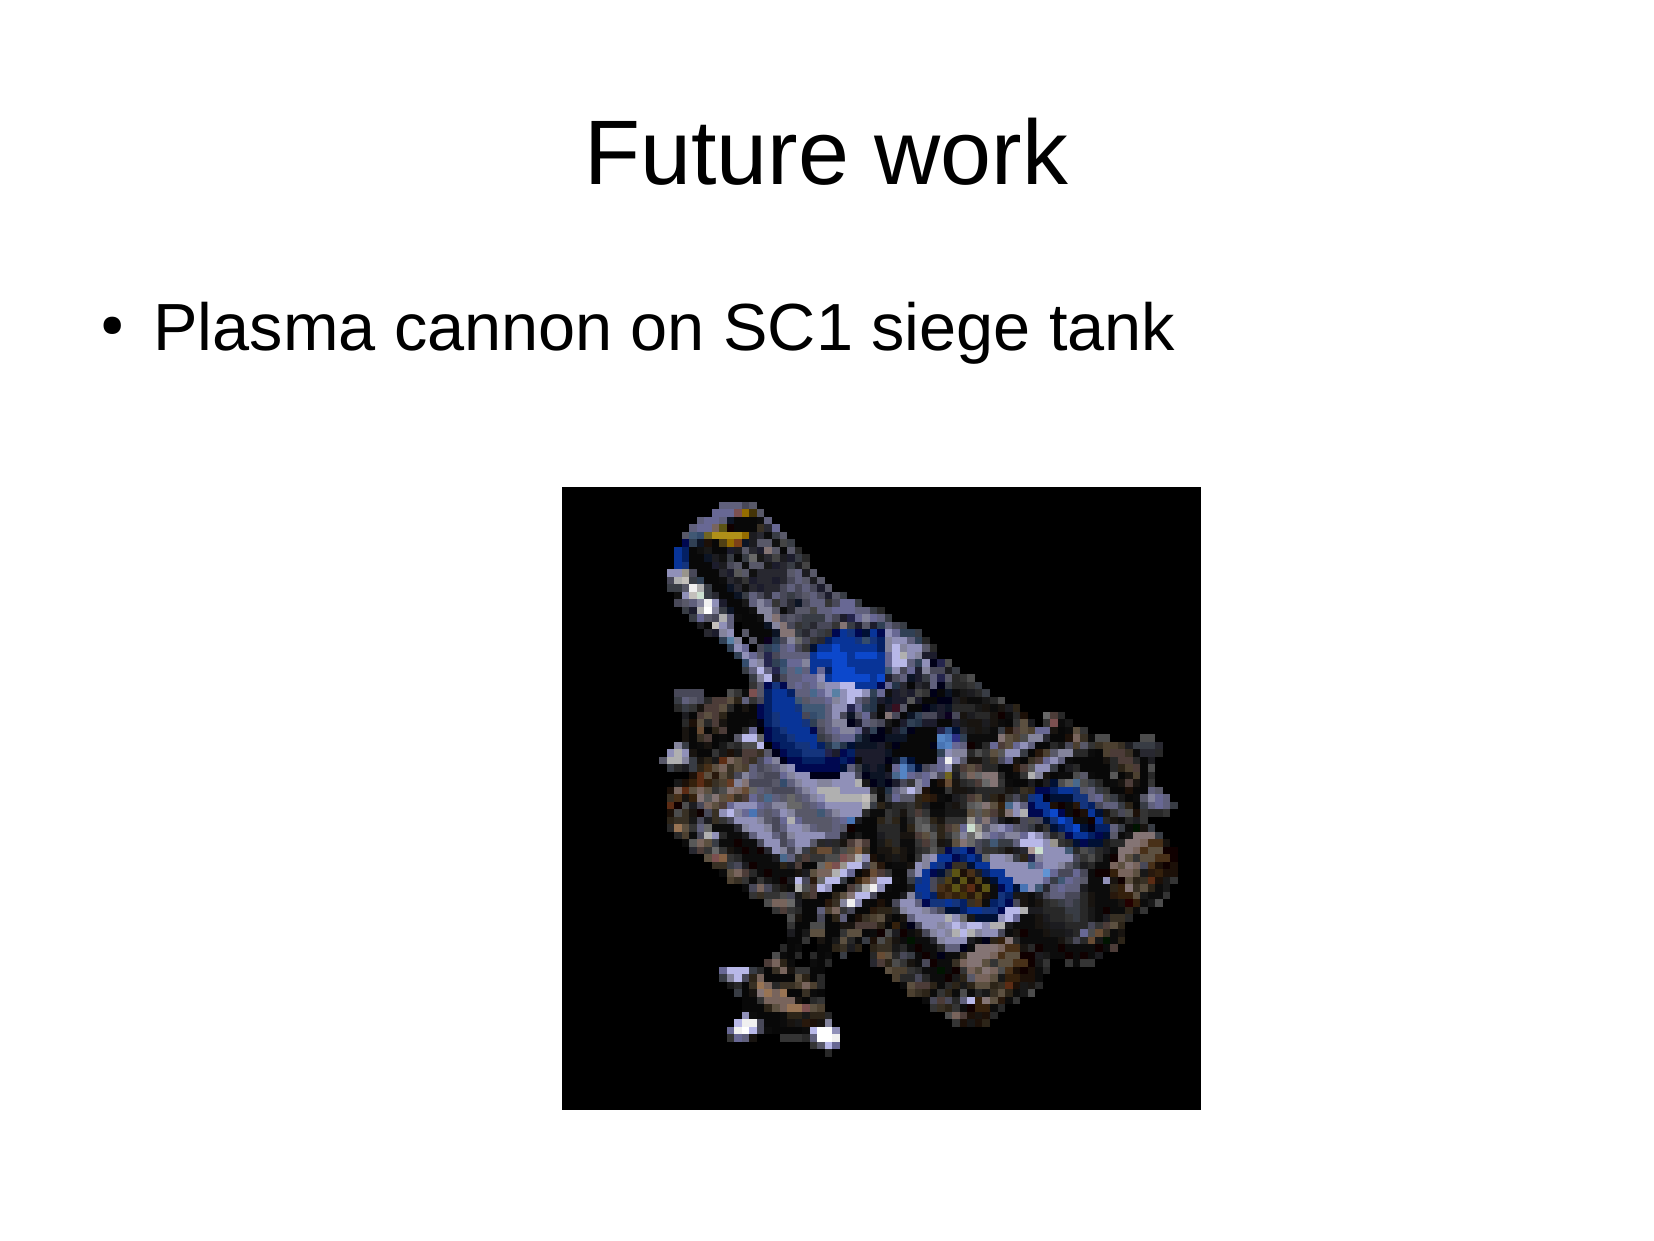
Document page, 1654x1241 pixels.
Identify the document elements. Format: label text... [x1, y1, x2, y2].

title Future work [82, 49, 1571, 257]
picture [562, 487, 1201, 1111]
list Plasma cannon on SC1 siege tank [82, 290, 1571, 1010]
